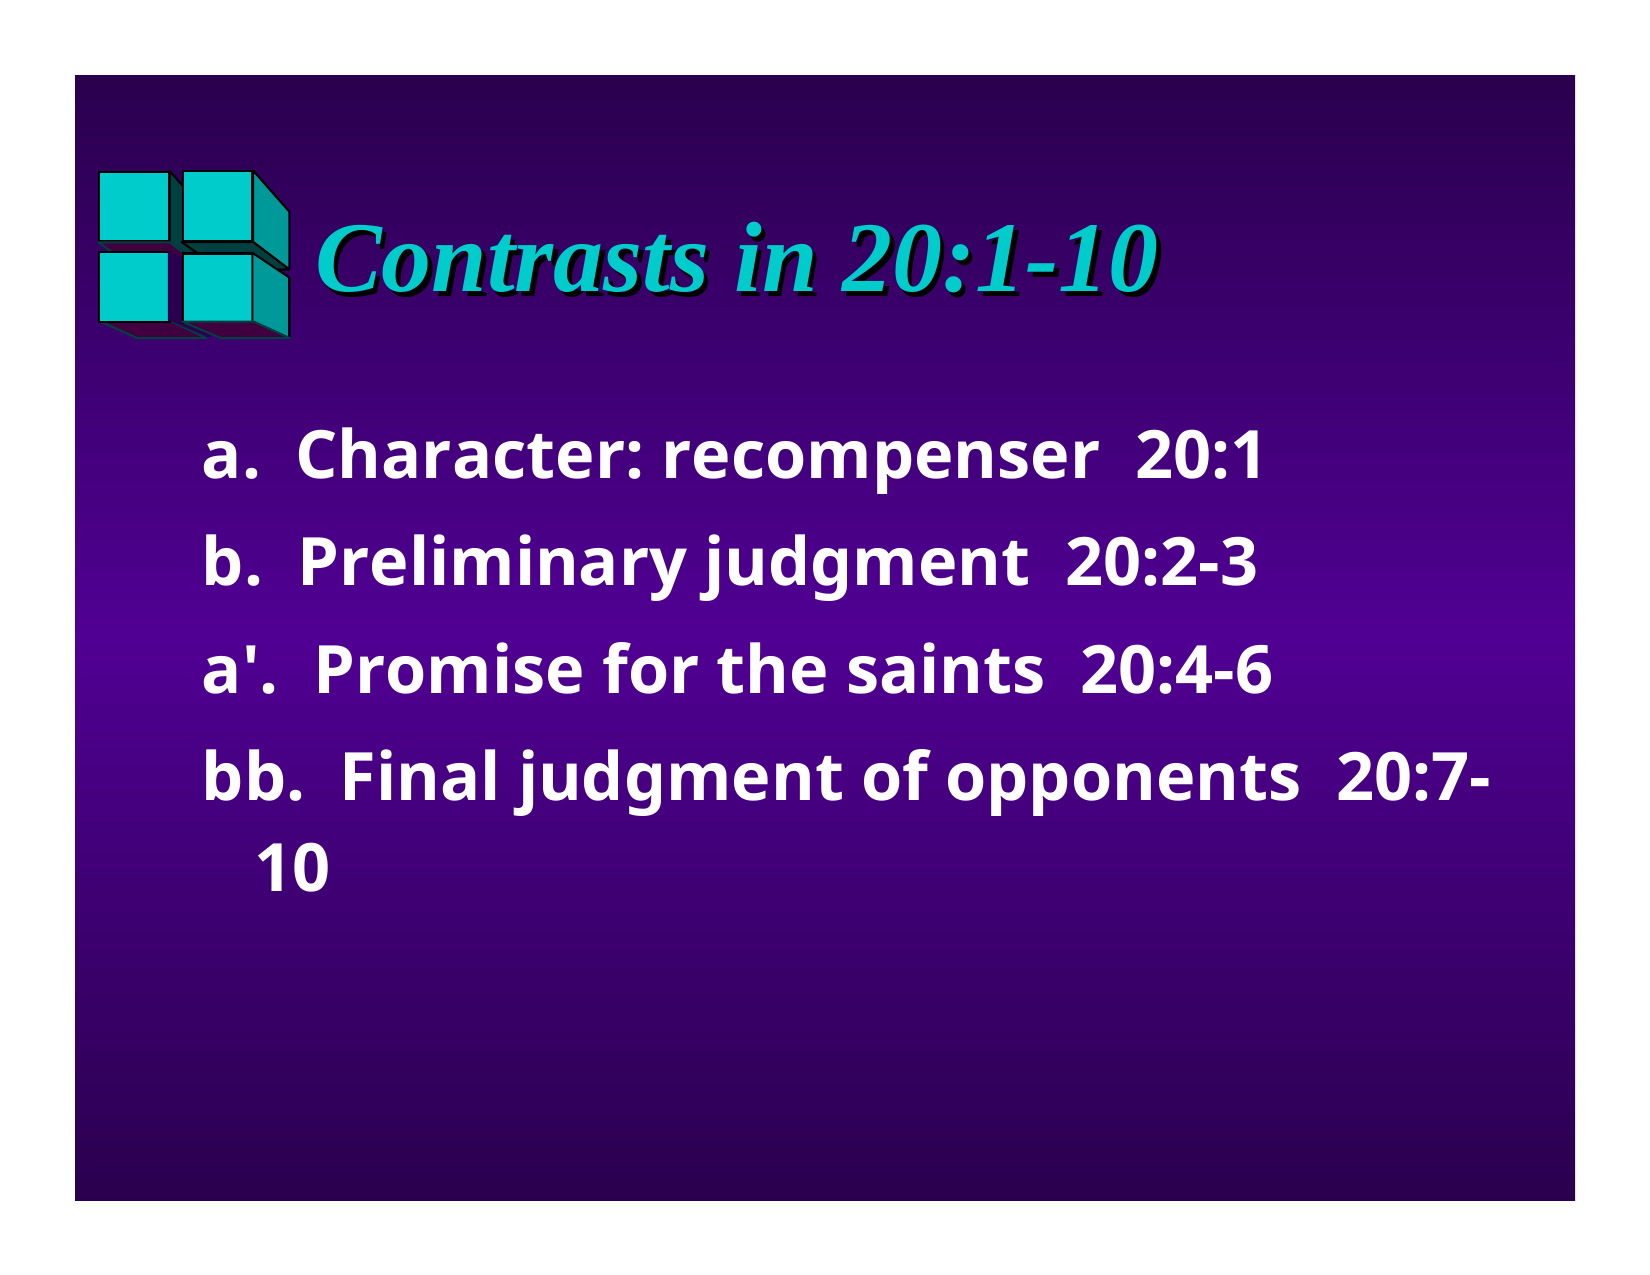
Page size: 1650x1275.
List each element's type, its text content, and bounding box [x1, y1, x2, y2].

list a. Character: recompenser 20:1 b. Preliminary judgment 20:2-3 a'. Promise for the saints 20:4-6 bb. Final judgment of opponents 20:7-10 [187, 399, 1538, 1075]
title Contrasts in 20:1-10 [299, 153, 1463, 363]
